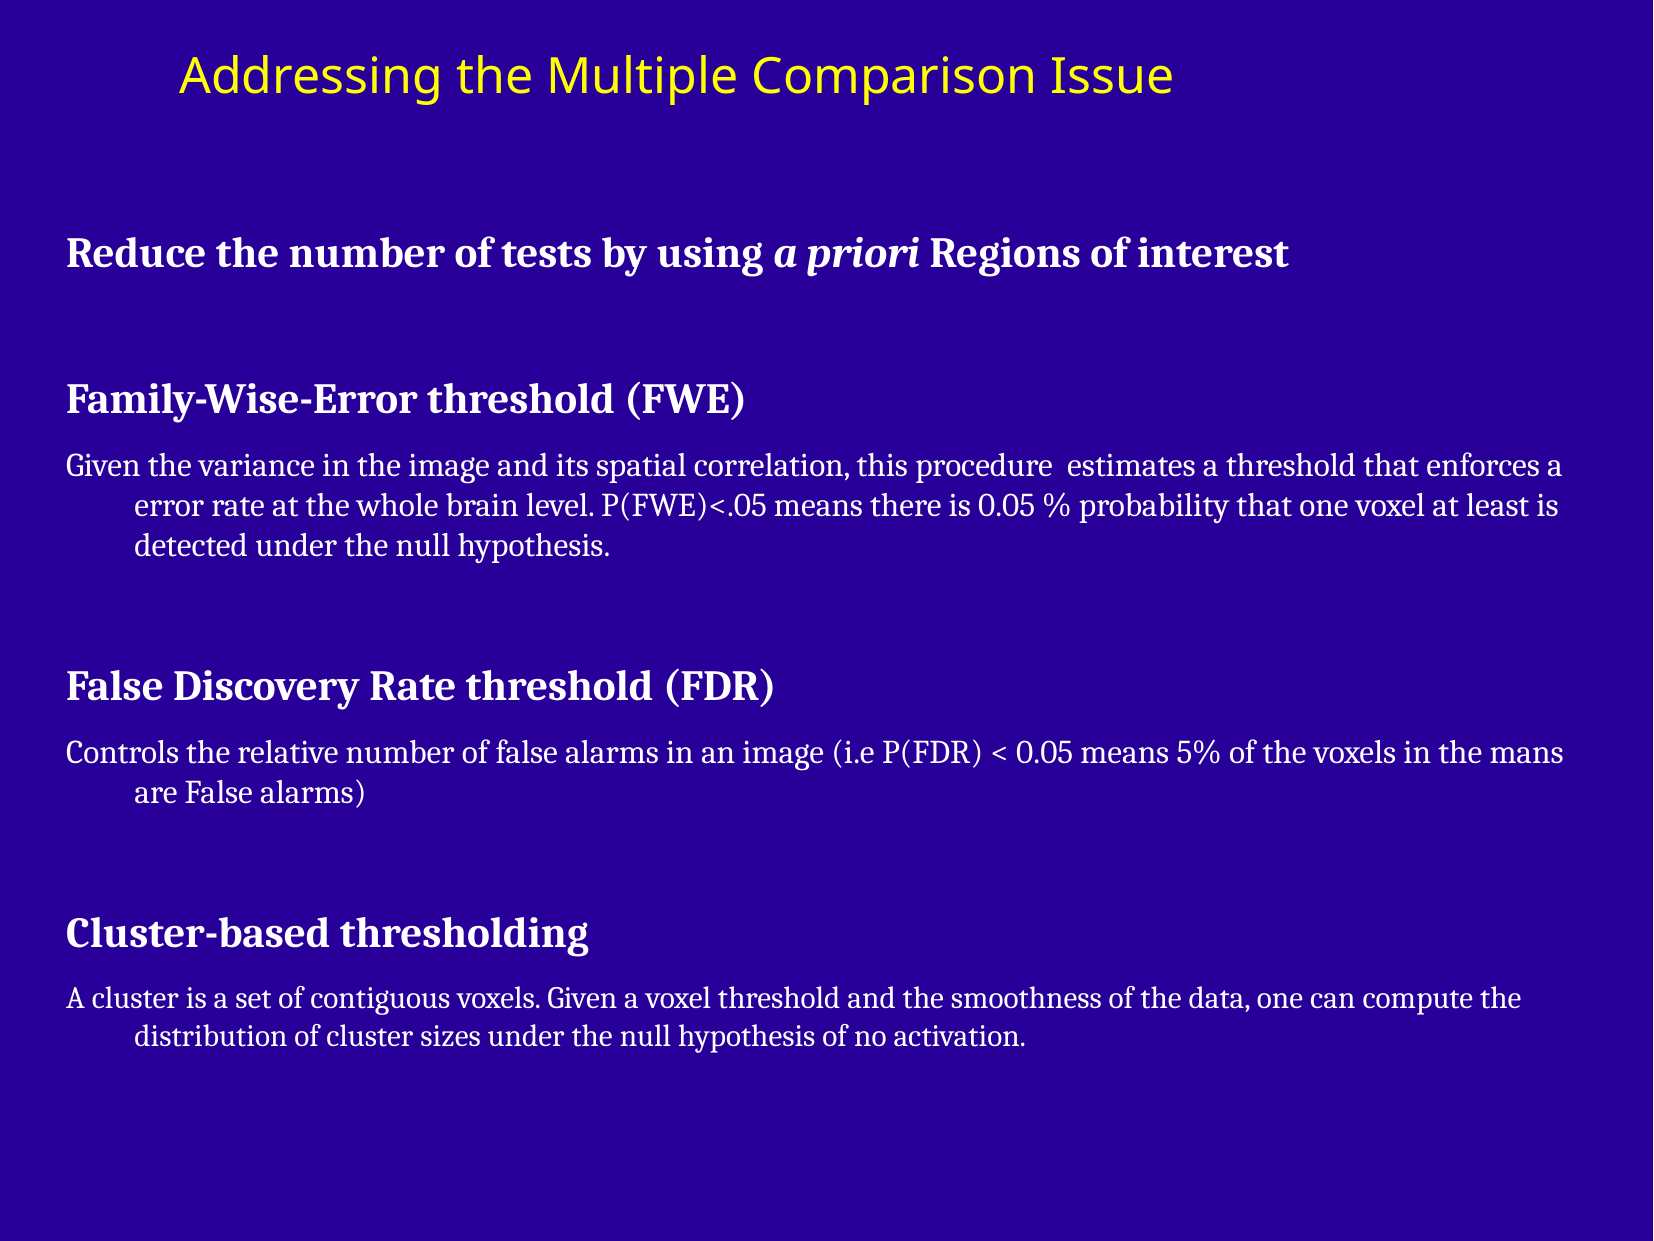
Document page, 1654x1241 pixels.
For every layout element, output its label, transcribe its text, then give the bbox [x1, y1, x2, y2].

title Addressing the Multiple Comparison Issue [179, 37, 1643, 149]
list Reduce the number of tests by using a priori Regions of interest Family-Wise-Error threshold (FWE) Given the variance in the image and its spatial correlation, this procedure estimates a threshold that enforces a error rate at the whole brain level. P(FWE)<.05 means there is 0.05 % probability that one voxel at least is detected under the null hypothesis. False Discovery Rate threshold (FDR) Controls the relative number of false alarms in an image (i.e P(FDR) < 0.05 means 5% of the voxels in the mans are False alarms) Cluster-based thresholding A cluster is a set of contiguous voxels. Given a voxel threshold and the smoothness of the data, one can compute the distribution of cluster sizes under the null hypothesis of no activation. [66, 153, 1587, 1191]
